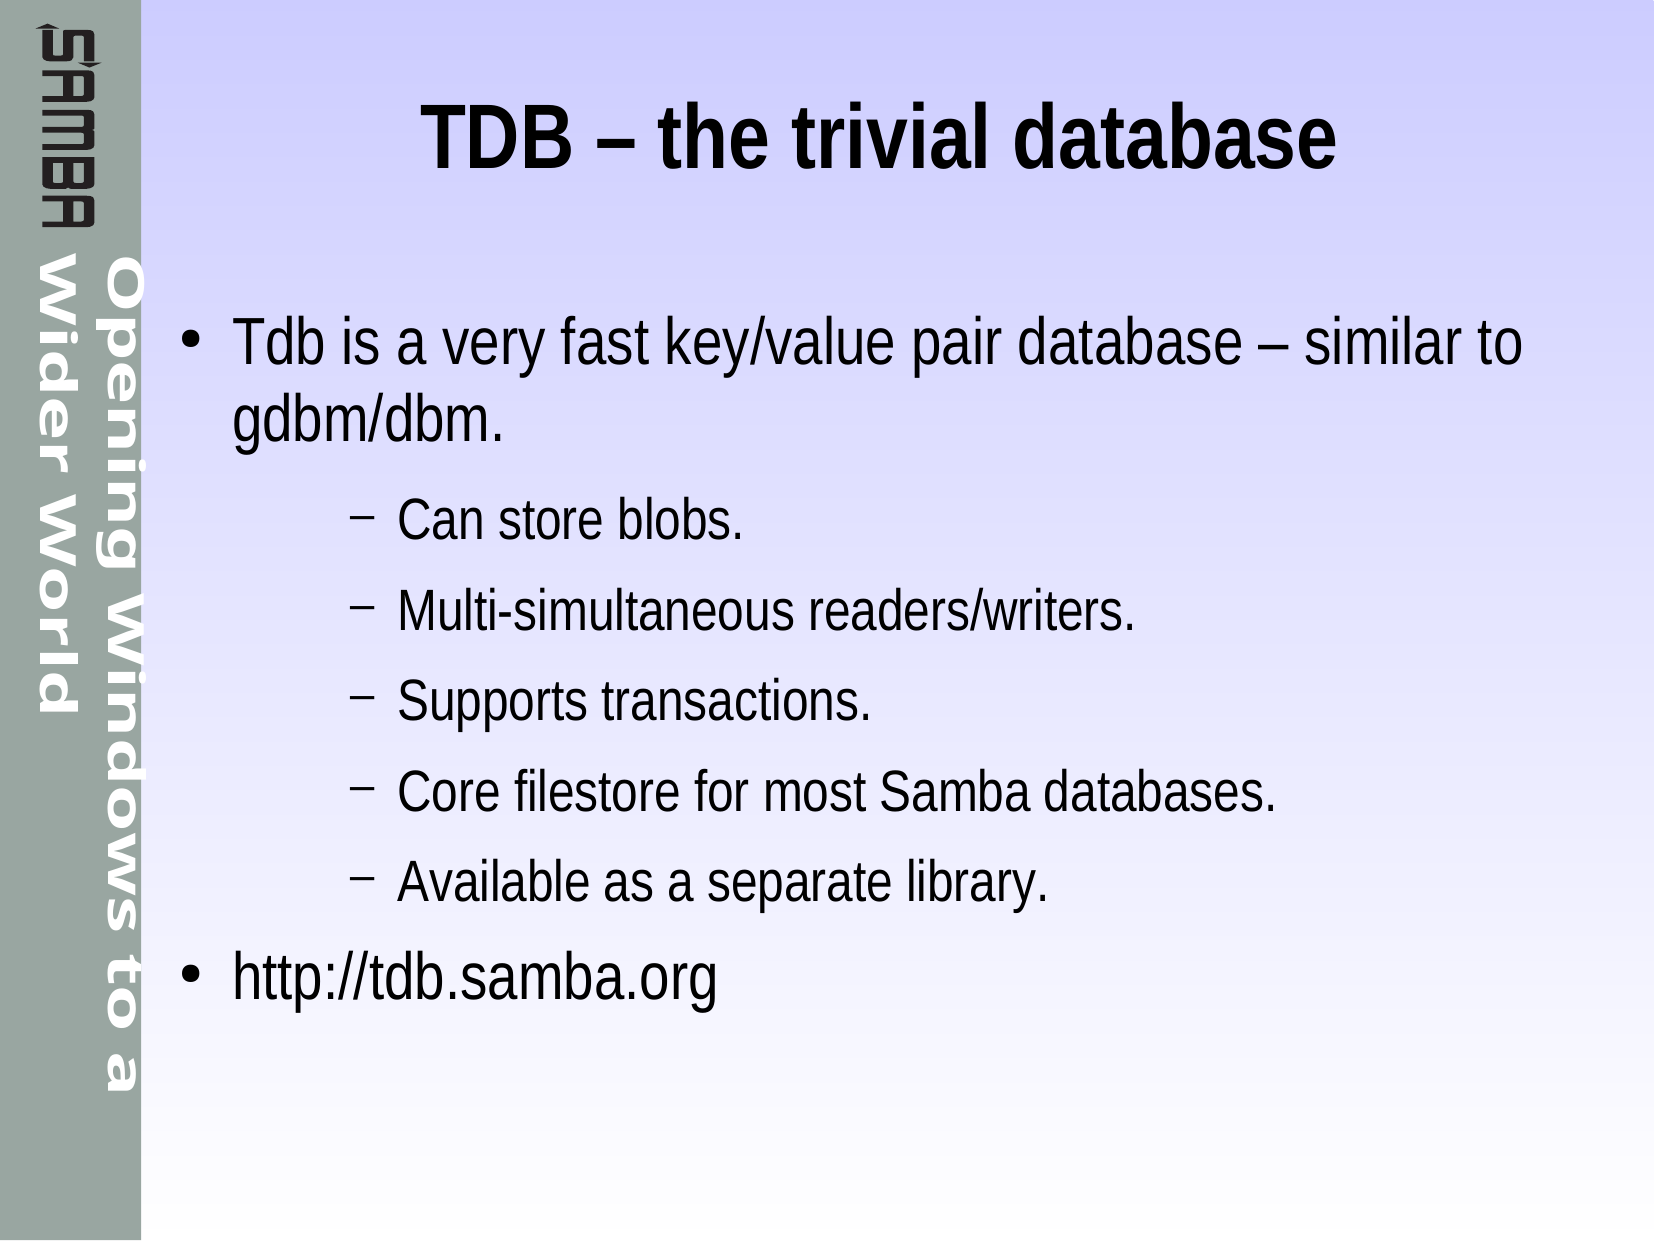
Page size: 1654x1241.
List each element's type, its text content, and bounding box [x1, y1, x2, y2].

title TDB – the trivial database [173, 31, 1586, 239]
list Tdb is a very fast key/value pair database – similar to gdbm/dbm. Can store blobs. Multi-simultaneous readers/writers. Supports transactions. Core filestore for most Samba databases. Available as a separate library. http://tdb.samba.org [161, 302, 1574, 1211]
